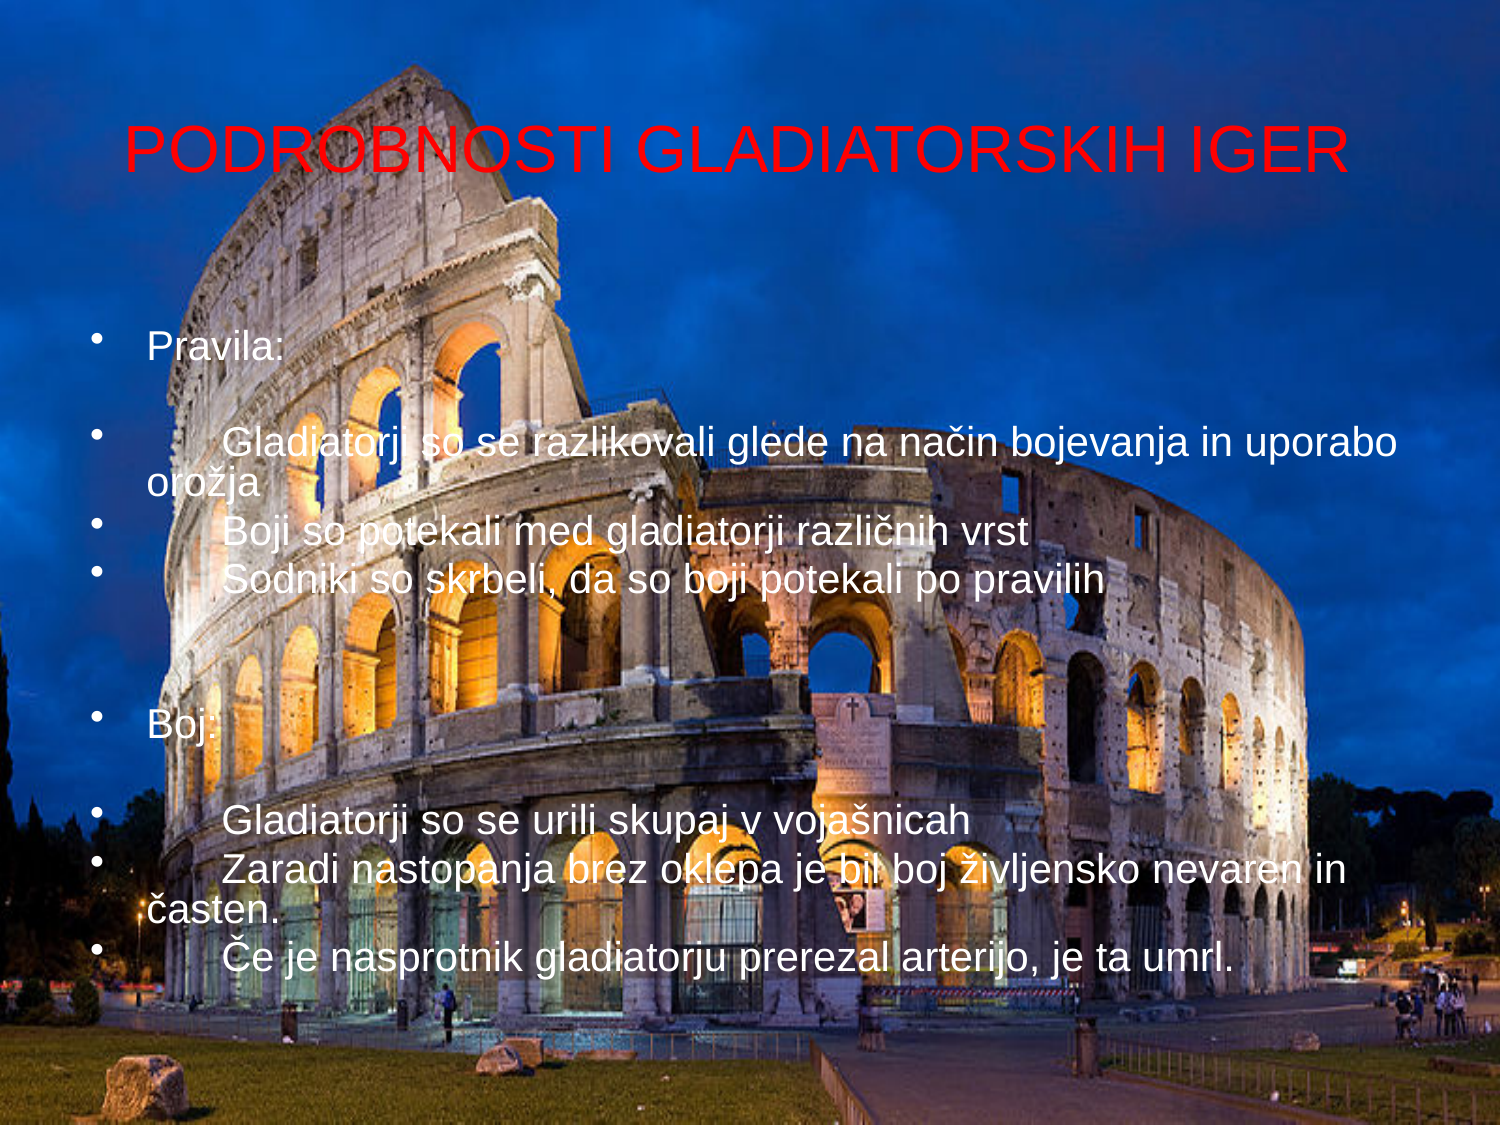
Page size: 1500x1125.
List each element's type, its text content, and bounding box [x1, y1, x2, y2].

title PODROBNOSTI GLADIATORSKIH IGER [75, 45, 1425, 233]
picture [0, 0, 1500, 1125]
list Pravila: Gladiatorji so se razlikovali glede na način bojevanja in uporabo orožja Boji so potekali med gladiatorji različnih vrst Sodniki so skrbeli, da so boji potekali po pravilih Boj: Gladiatorji so se urili skupaj v vojašnicah Zaradi nastopanja brez oklepa je bil boj življensko nevaren in časten. Če je nasprotnik gladiatorju prerezal arterijo, je ta umrl. [75, 262, 1425, 1005]
